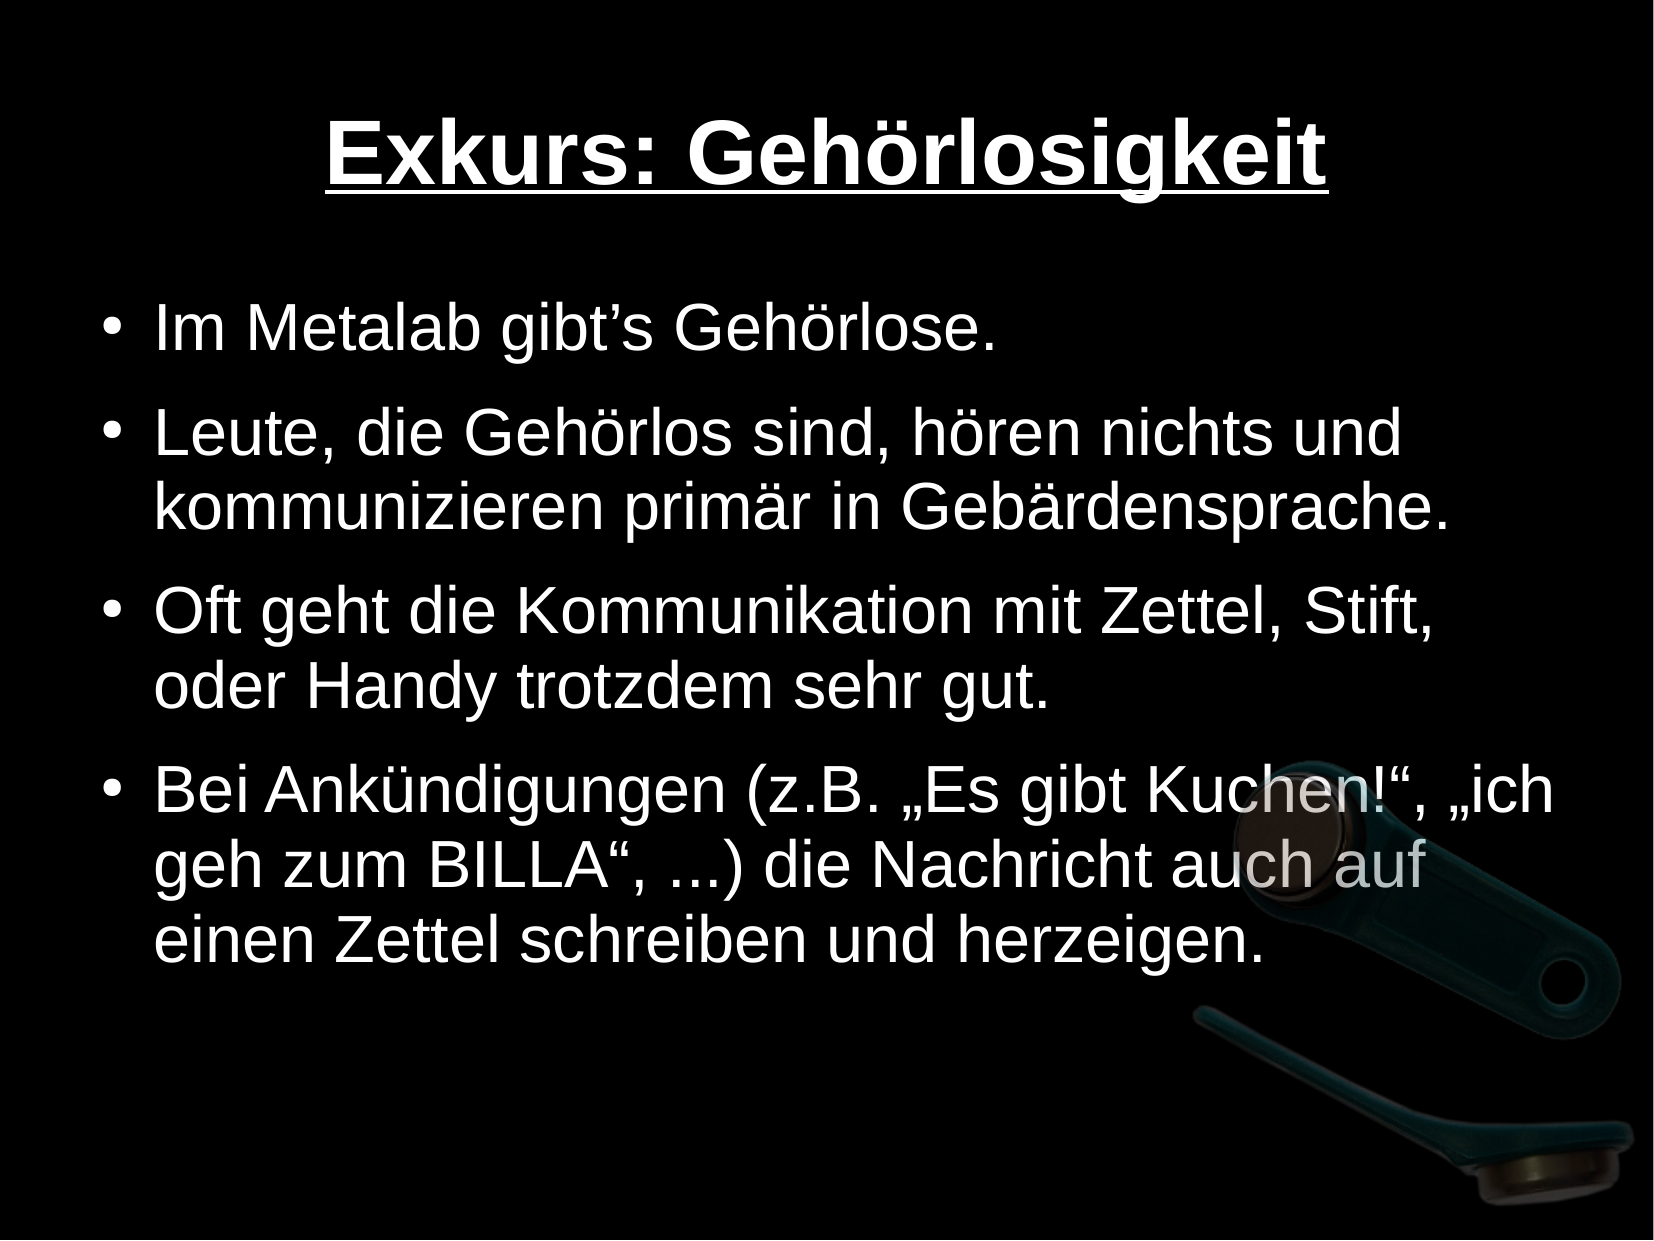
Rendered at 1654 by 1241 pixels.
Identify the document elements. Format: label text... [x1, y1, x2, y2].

title Exkurs: Gehörlosigkeit [82, 49, 1571, 257]
list Im Metalab gibt’s Gehörlose. Leute, die Gehörlos sind, hören nichts und kommunizieren primär in Gebärdensprache. Oft geht die Kommunikation mit Zettel, Stift, oder Handy trotzdem sehr gut. Bei Ankündigungen (z.B. „Es gibt Kuchen!“, „ich geh zum BILLA“, ...) die Nachricht auch auf einen Zettel schreiben und herzeigen. [82, 290, 1571, 1087]
picture [1150, 732, 1654, 1236]
